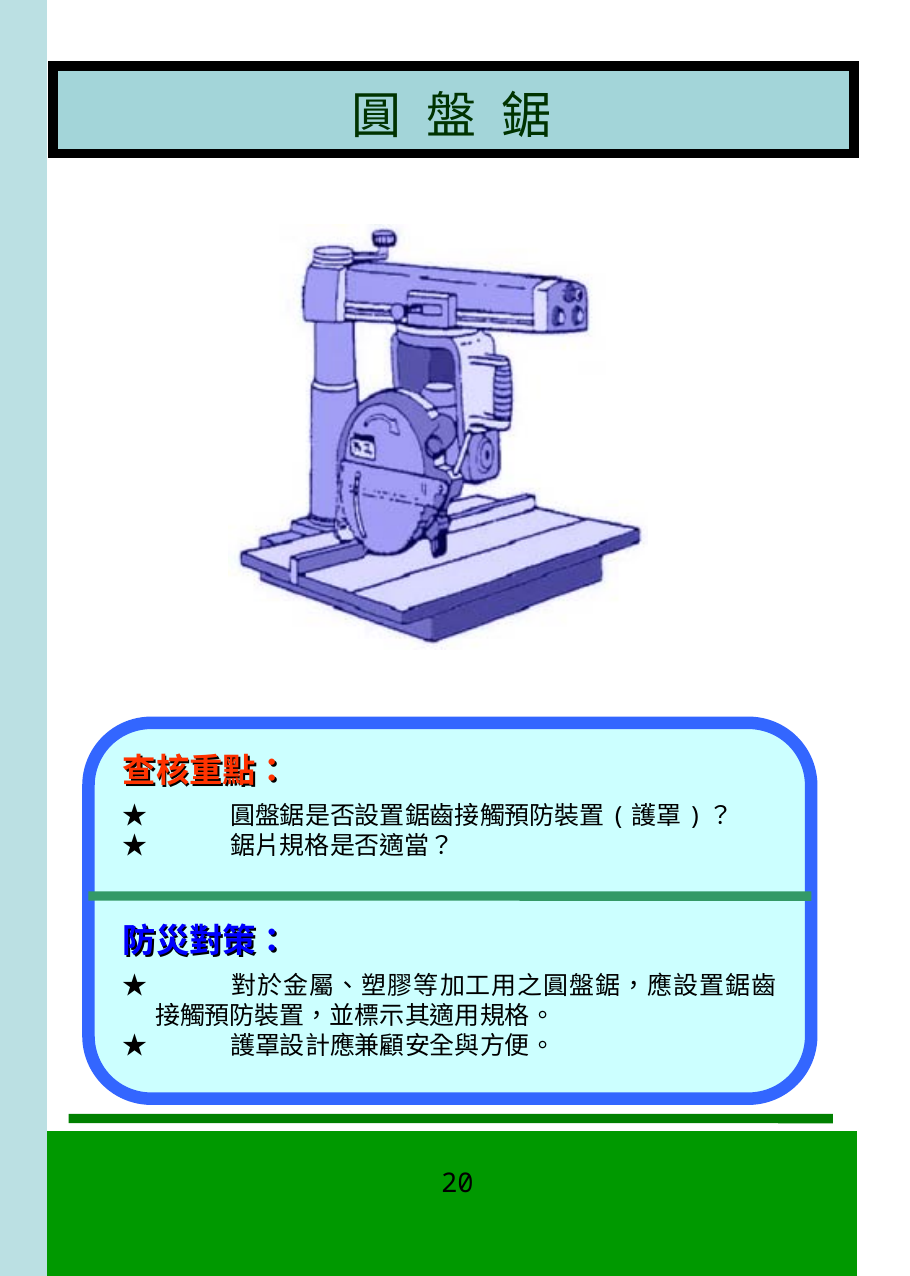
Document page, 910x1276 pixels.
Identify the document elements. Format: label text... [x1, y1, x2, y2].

text_box 查核重點： ★ 圓盤鋸是否設置鋸齒接觸預防裝置(護罩)？ ★ 鋸片規格是否適當？ 防災對策： ★ 對於金屬、塑膠等加工用之圓盤鋸，應設置鋸齒接觸預防裝置，並標示其適用規格。 ★ 護罩設計應兼顧安全與方便。 [88, 722, 812, 891]
text_box 20 [422, 1157, 493, 1207]
text_box 圓 盤 鋸 [221, 75, 681, 152]
picture [228, 224, 648, 650]
text_box 查核重點： ★ 圓盤鋸是否設置鋸齒接觸預防裝置(護罩)？ ★ 鋸片規格是否適當？ 防災對策： ★ 對於金屬、塑膠等加工用之圓盤鋸，應設置鋸齒接觸預防裝置，並標示其適用規格。 ★ 護罩設計應兼顧安全與方便。 [88, 901, 812, 1099]
text_box [0, 0, 47, 1276]
